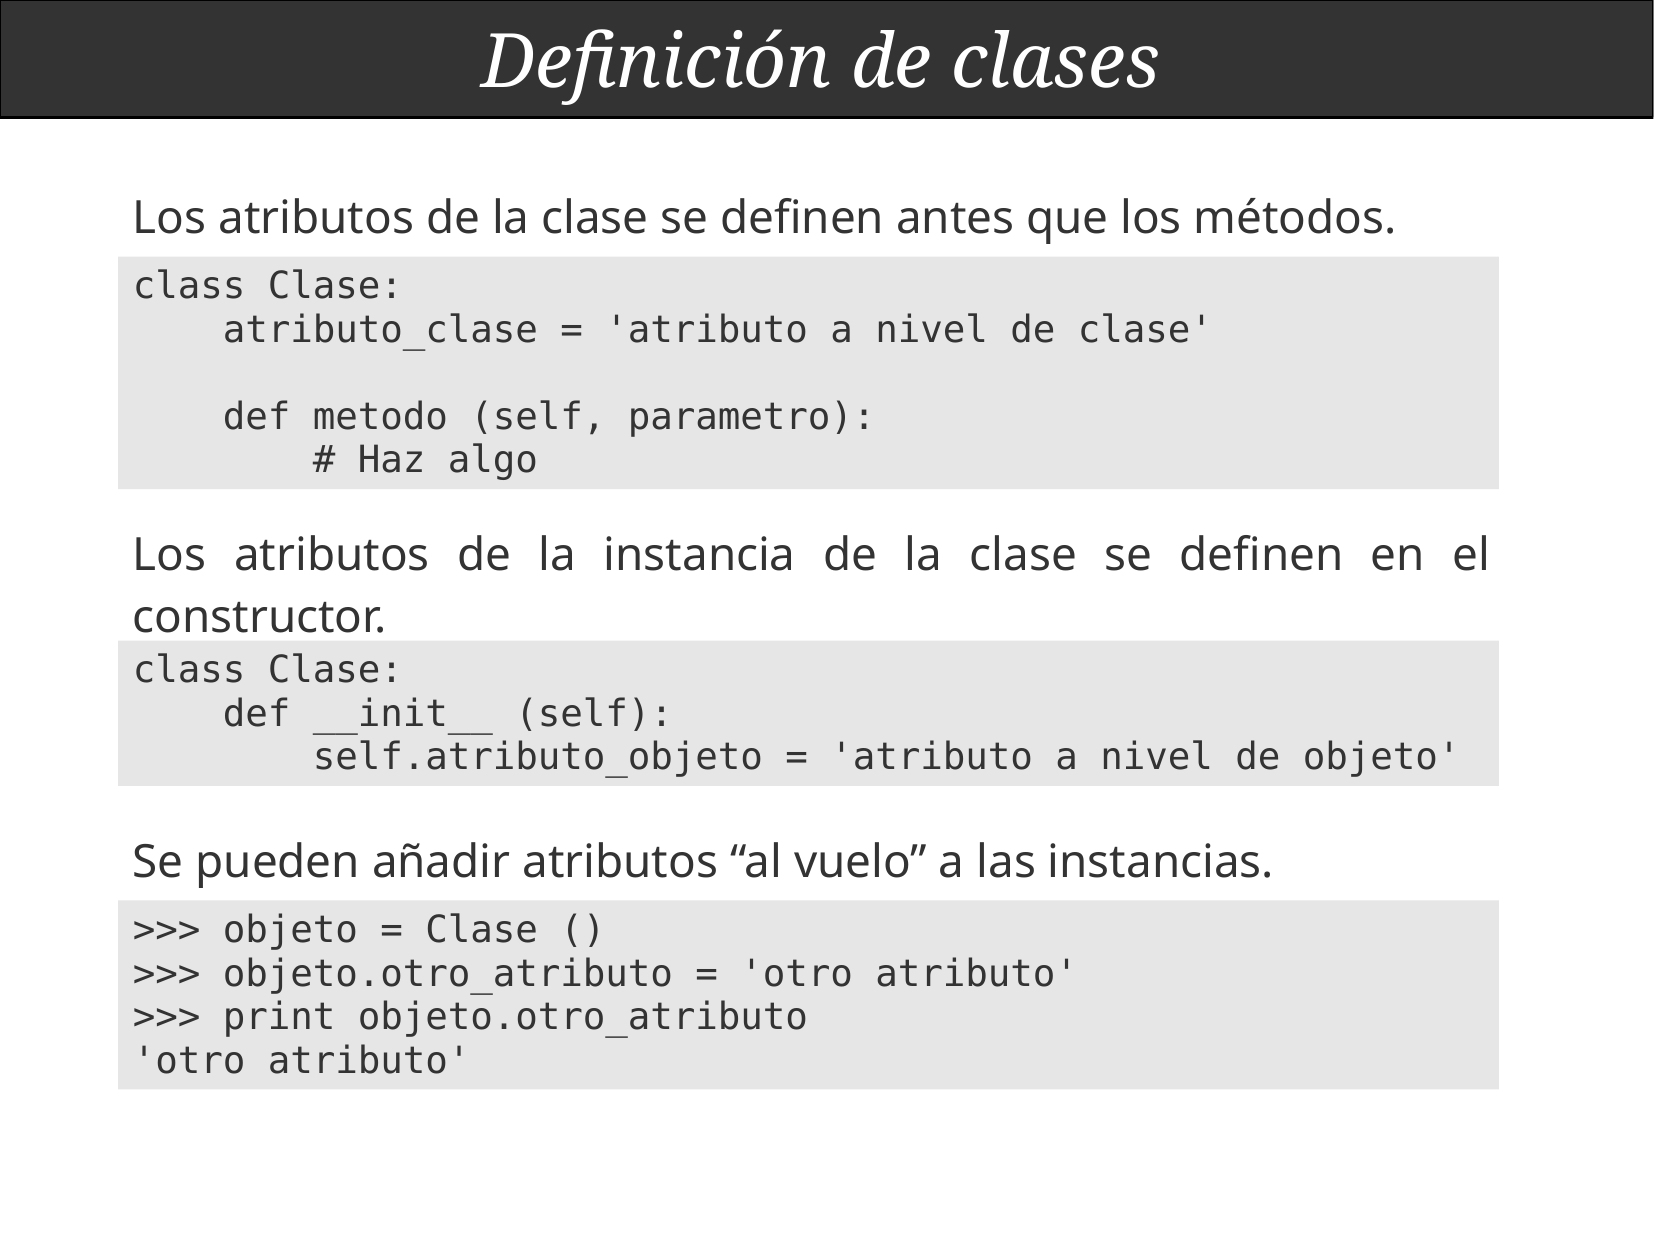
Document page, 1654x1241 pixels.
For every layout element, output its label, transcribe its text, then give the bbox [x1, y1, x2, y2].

text_box Se pueden añadir atributos “al vuelo” a las instancias. [118, 820, 1506, 890]
text_box >>> objeto = Clase () >>> objeto.otro_atributo = 'otro atributo' >>> print objeto.otro_atributo 'otro atributo' [118, 900, 1499, 1090]
text_box class Clase: atributo_clase = 'atributo a nivel de clase' def metodo (self, parametro): # Haz algo [118, 256, 1499, 490]
text_box Los atributos de la instancia de la clase se definen en el constructor. [118, 513, 1506, 636]
text_box class Clase: def __init__ (self): self.atributo_objeto = 'atributo a nivel de objeto' [118, 640, 1499, 786]
text_box Definición de clases [0, 0, 1654, 101]
text_box Los atributos de la clase se definen antes que los métodos. [118, 177, 1506, 246]
